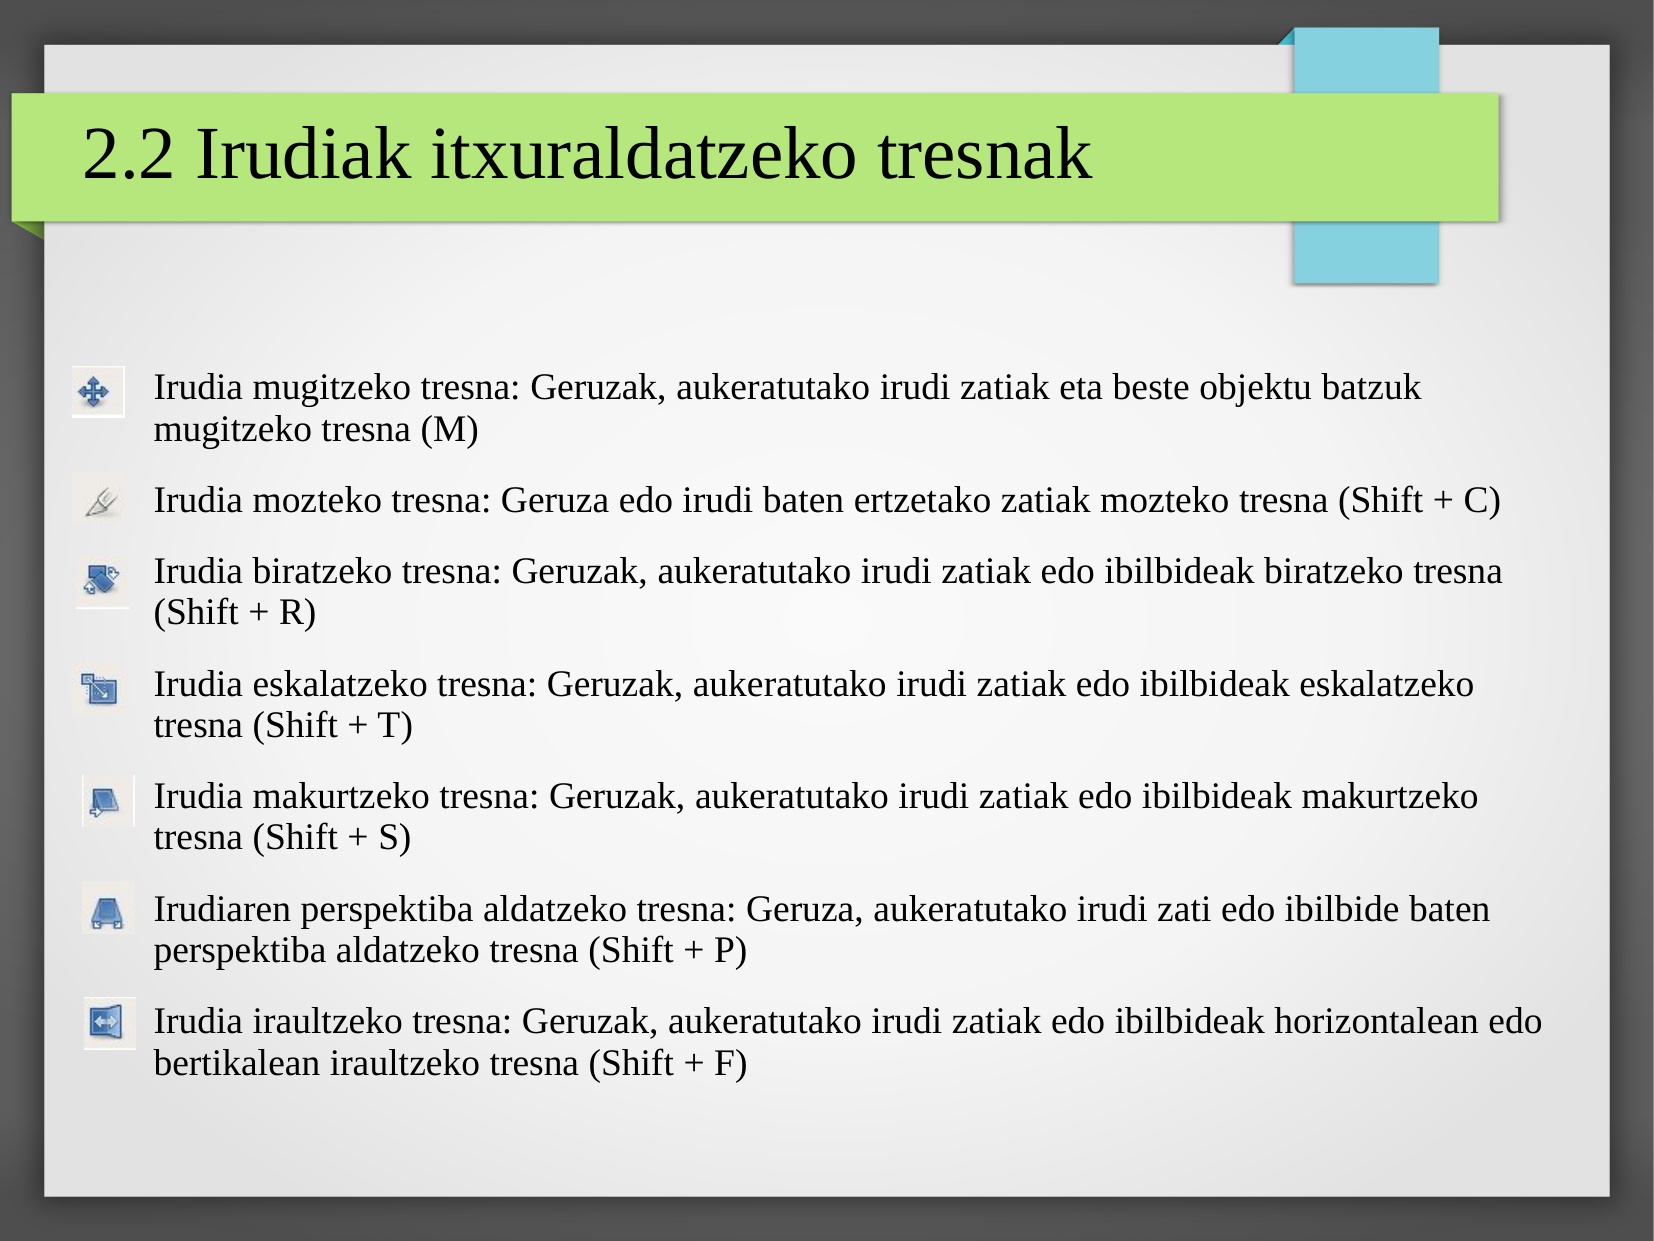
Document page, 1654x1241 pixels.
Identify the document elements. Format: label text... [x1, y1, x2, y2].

picture [0, 0, 1654, 1241]
list Irudia mugitzeko tresna: Geruzak, aukeratutako irudi zatiak eta beste objektu batzuk mugitzeko tresna (M) Irudia mozteko tresna: Geruza edo irudi baten ertzetako zatiak mozteko tresna (Shift + C) Irudia biratzeko tresna: Geruzak, aukeratutako irudi zatiak edo ibilbideak biratzeko tresna (Shift + R) Irudia eskalatzeko tresna: Geruzak, aukeratutako irudi zatiak edo ibilbideak eskalatzeko tresna (Shift + T) Irudia makurtzeko tresna: Geruzak, aukeratutako irudi zatiak edo ibilbideak makurtzeko tresna (Shift + S) Irudiaren perspektiba aldatzeko tresna: Geruza, aukeratutako irudi zati edo ibilbide baten perspektiba aldatzeko tresna (Shift + P) Irudia iraultzeko tresna: Geruzak, aukeratutako irudi zatiak edo ibilbideak horizontalean edo bertikalean iraultzeko tresna (Shift + F) [82, 295, 1571, 1111]
title 2.2 Irudiak itxuraldatzeko tresnak [82, 94, 1264, 213]
